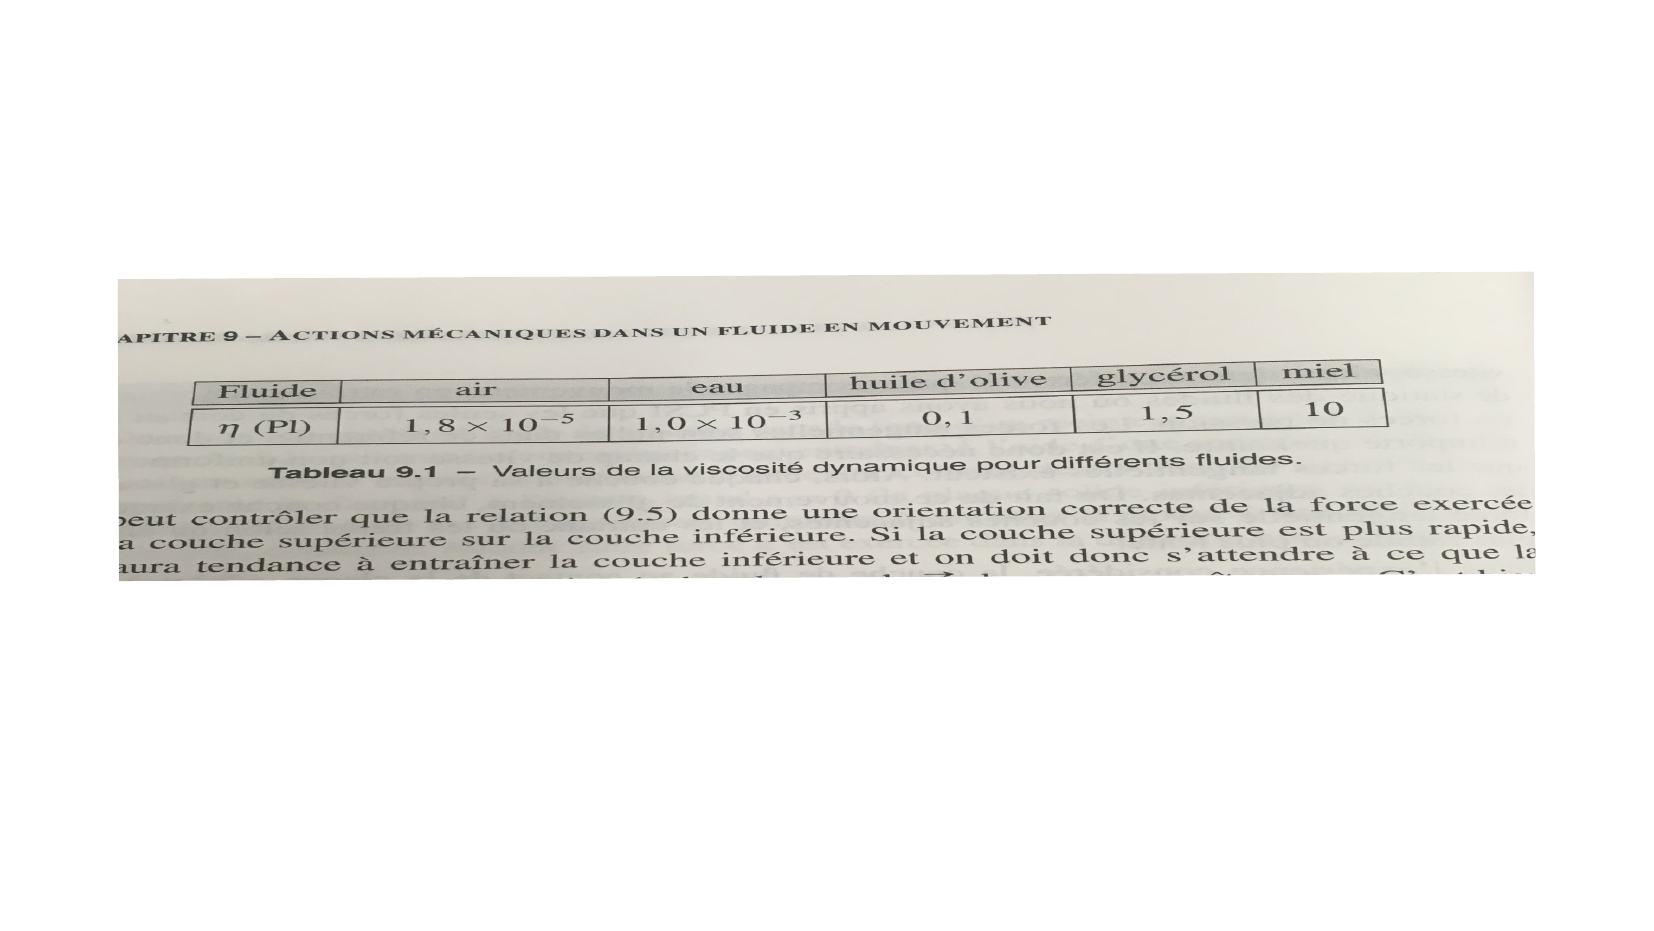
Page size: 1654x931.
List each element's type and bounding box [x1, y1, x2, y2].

picture [116, 271, 1536, 582]
